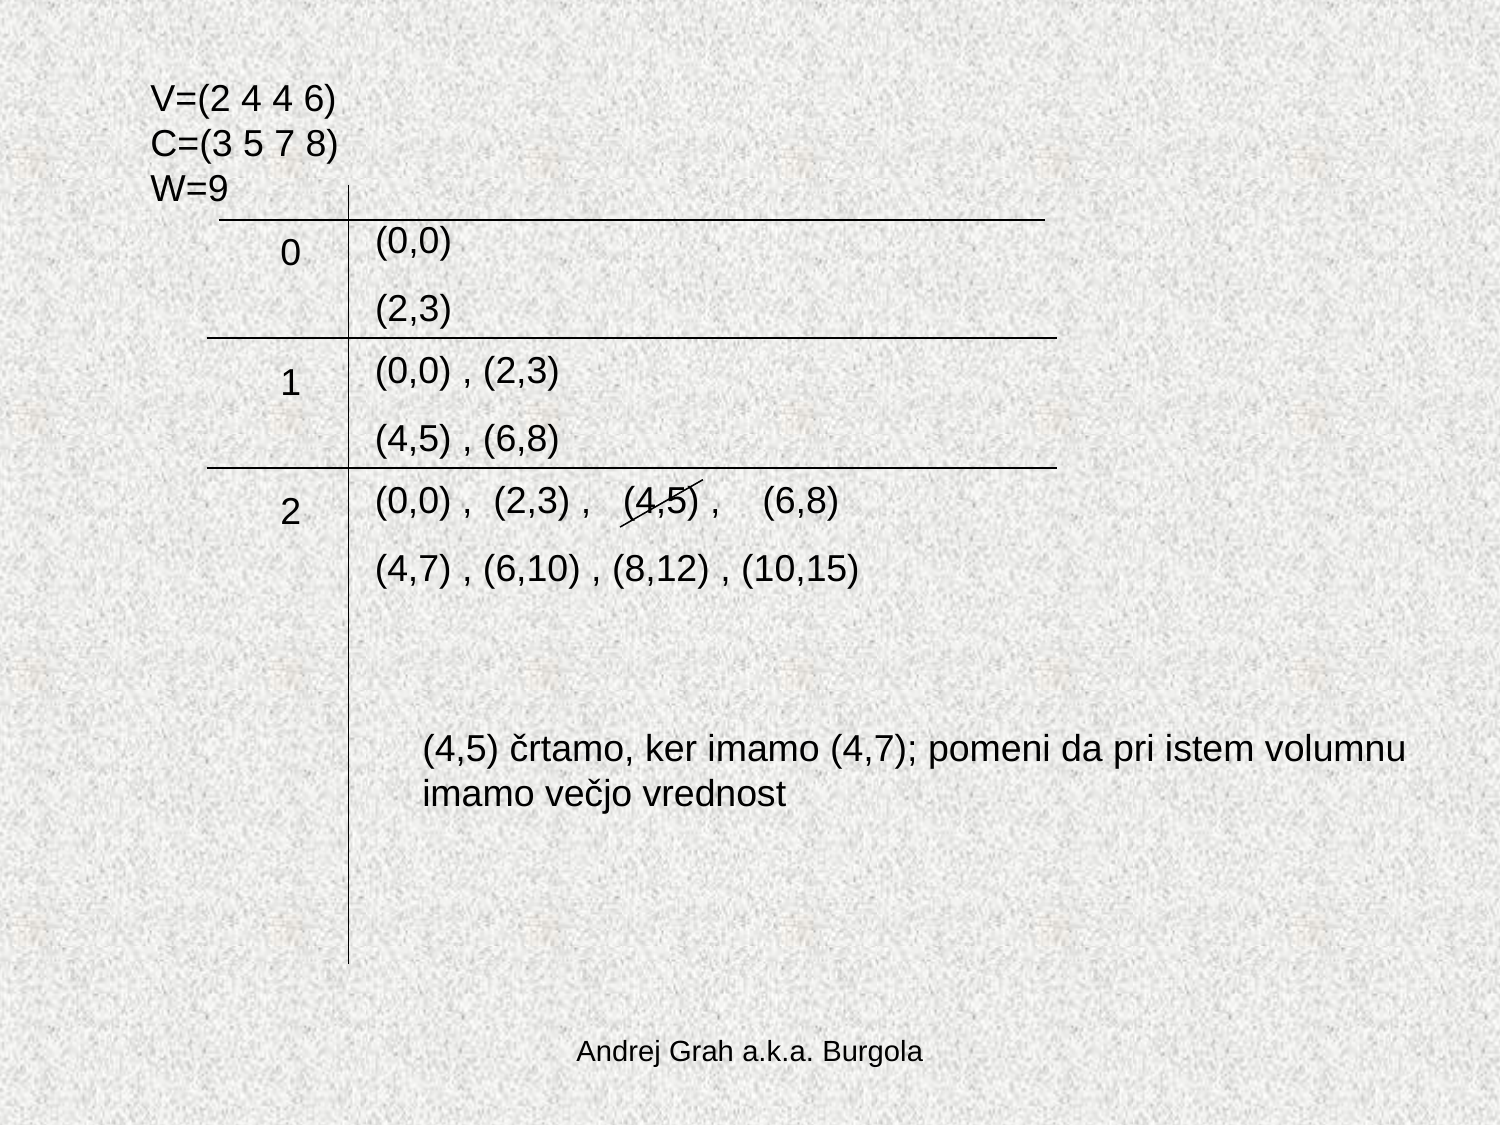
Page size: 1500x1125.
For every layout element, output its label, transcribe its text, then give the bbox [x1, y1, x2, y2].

text_box (0,0) (2,3) [360, 207, 1247, 337]
text_box V=(2 4 4 6) C=(3 5 7 8) W=9 [135, 66, 396, 217]
picture [0, 0, 1500, 1125]
picture [349, 339, 360, 467]
text_box Andrej Grah a.k.a. Burgola [512, 1024, 988, 1103]
text_box (4,5) črtamo, ker imamo (4,7); pomeni da pri istem volumnu imamo večjo vrednost [407, 716, 1459, 822]
text_box (0,0) , (2,3) , (4,5) , (6,8) (4,7) , (6,10) , (8,12) , (10,15) [360, 467, 1447, 597]
text_box (0,0) , (2,3) (4,5) , (6,8) [360, 337, 1500, 467]
picture [349, 221, 360, 337]
text_box 2 [265, 479, 302, 541]
text_box 0 [265, 219, 337, 281]
text_box 1 [265, 349, 314, 411]
